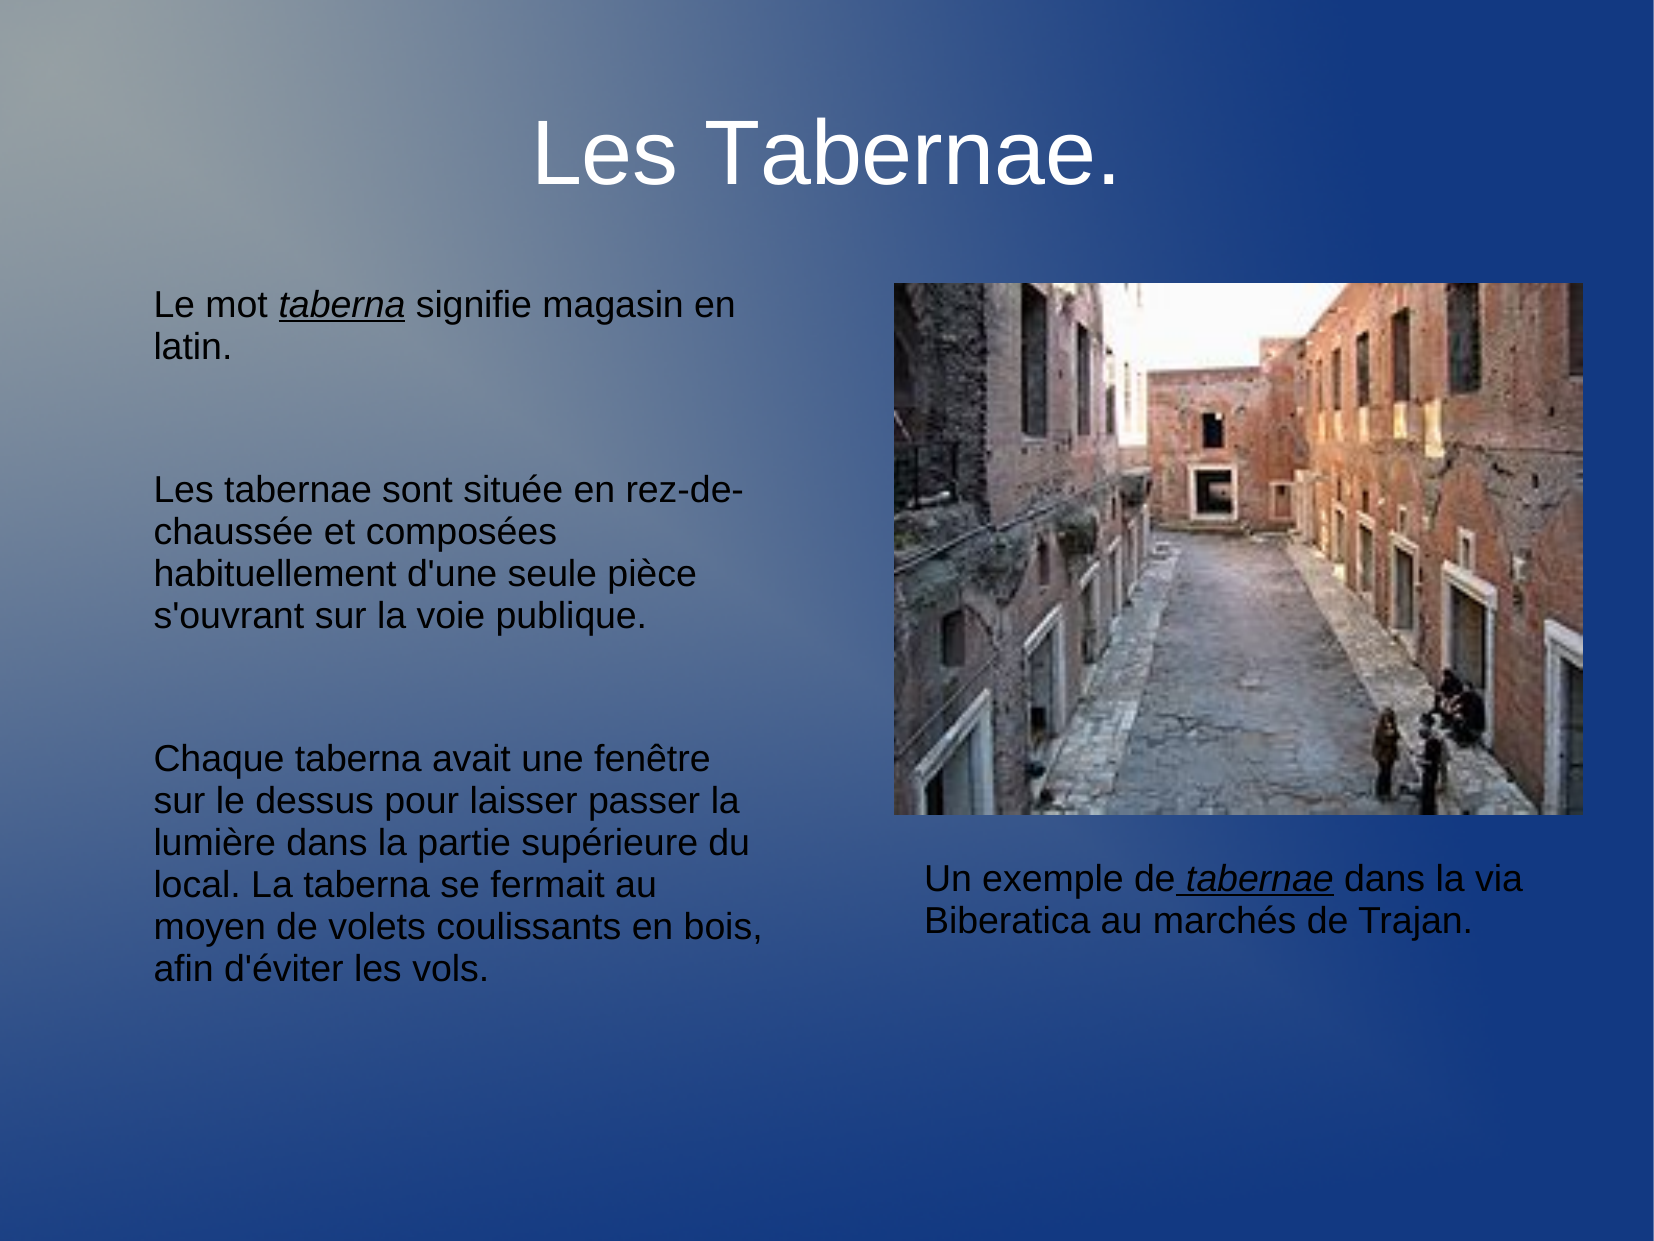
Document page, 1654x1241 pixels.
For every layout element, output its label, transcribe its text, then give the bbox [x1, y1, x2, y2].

text_box Un exemple de tabernae dans la via Biberatica au marchés de Trajan. [909, 850, 1654, 950]
list Le mot taberna signifie magasin en latin. Les tabernae sont située en rez-de-chaussée et composées habituellement d'une seule pièce s'ouvrant sur la voie publique. Chaque taberna avait une fenêtre sur le dessus pour laisser passer la lumière dans la partie supérieure du local. La taberna se fermait au moyen de volets coulissants en bois, afin d'éviter les vols. [82, 283, 768, 1241]
title Les Tabernae. [82, 49, 1571, 257]
picture [0, 0, 1654, 1241]
